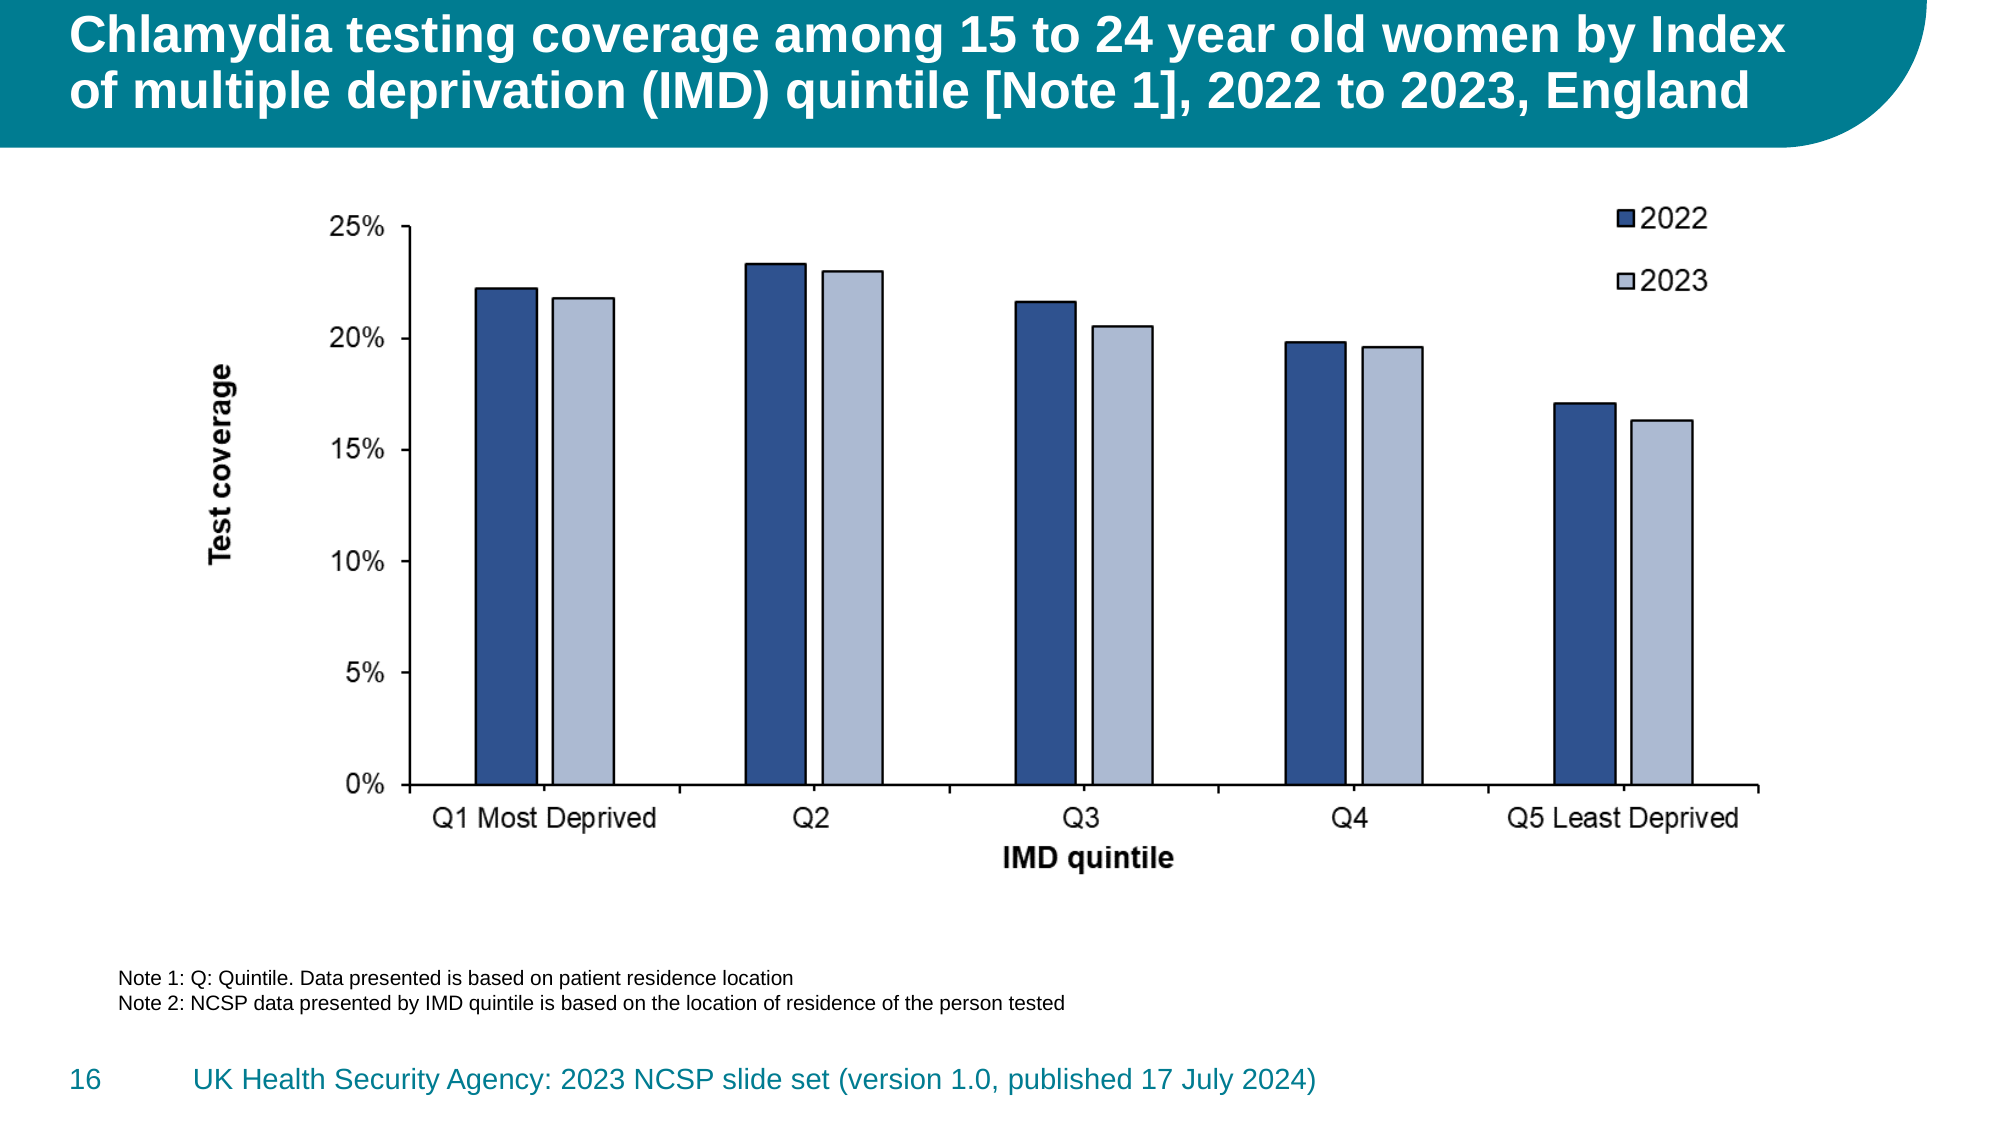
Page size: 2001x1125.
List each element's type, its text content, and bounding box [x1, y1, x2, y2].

text_box UK Health Security Agency: 2023 NCSP slide set (version 1.0, published 17 July 2024) [177, 1053, 1820, 1113]
text_box Note 1: Q: Quintile. Data presented is based on patient residence location Note 2: NCSP data presented by IMD quintile is based on the location of residence of the person tested [103, 956, 1415, 1023]
picture [195, 148, 1783, 966]
title Chlamydia testing coverage among 15 to 24 year old women by Index of multiple deprivation (IMD) quintile [Note 1], 2022 to 2023, England [54, 0, 1820, 105]
text_box [54, 1053, 152, 1112]
